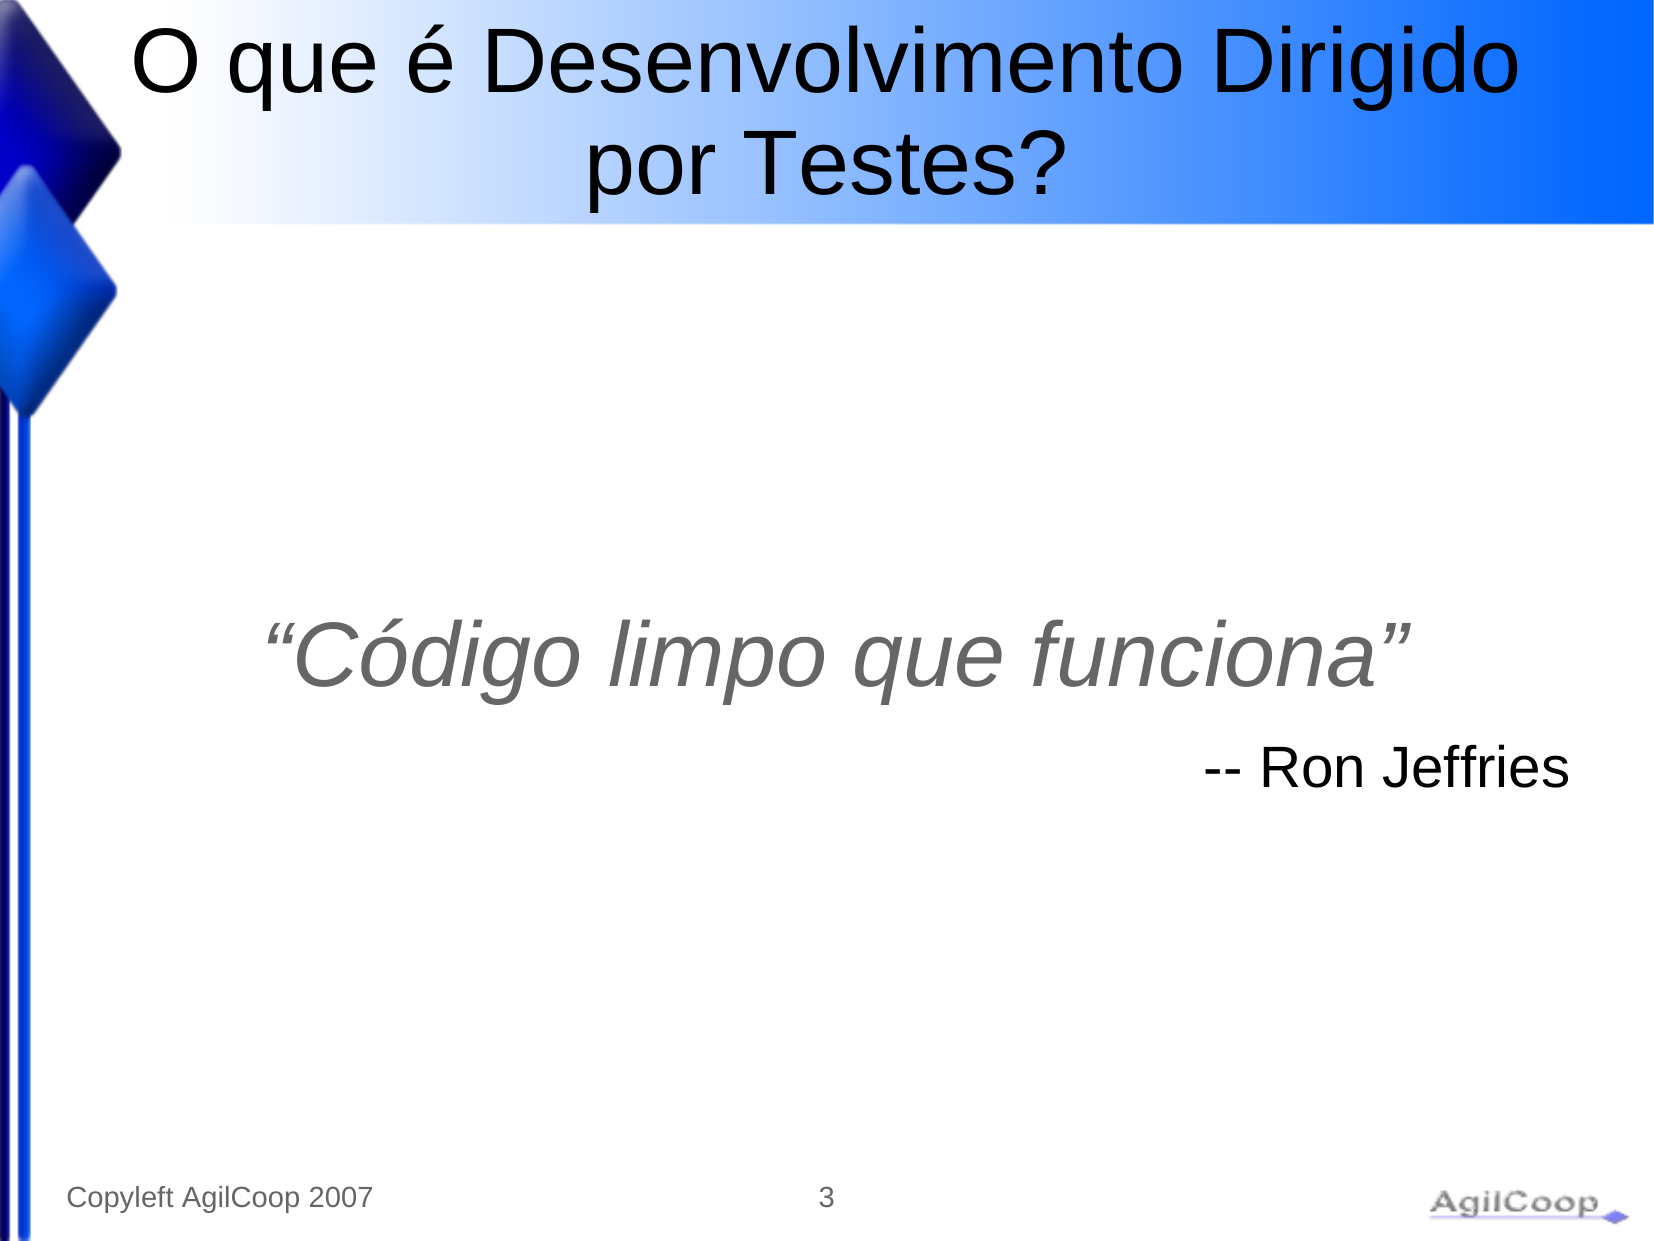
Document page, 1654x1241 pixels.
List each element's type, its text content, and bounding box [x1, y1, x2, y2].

list “Código limpo que funciona” -- Ron Jeffries [82, 290, 1571, 1109]
picture [0, 0, 1654, 1241]
title O que é Desenvolvimento Dirigido por Testes? [82, 9, 1571, 215]
